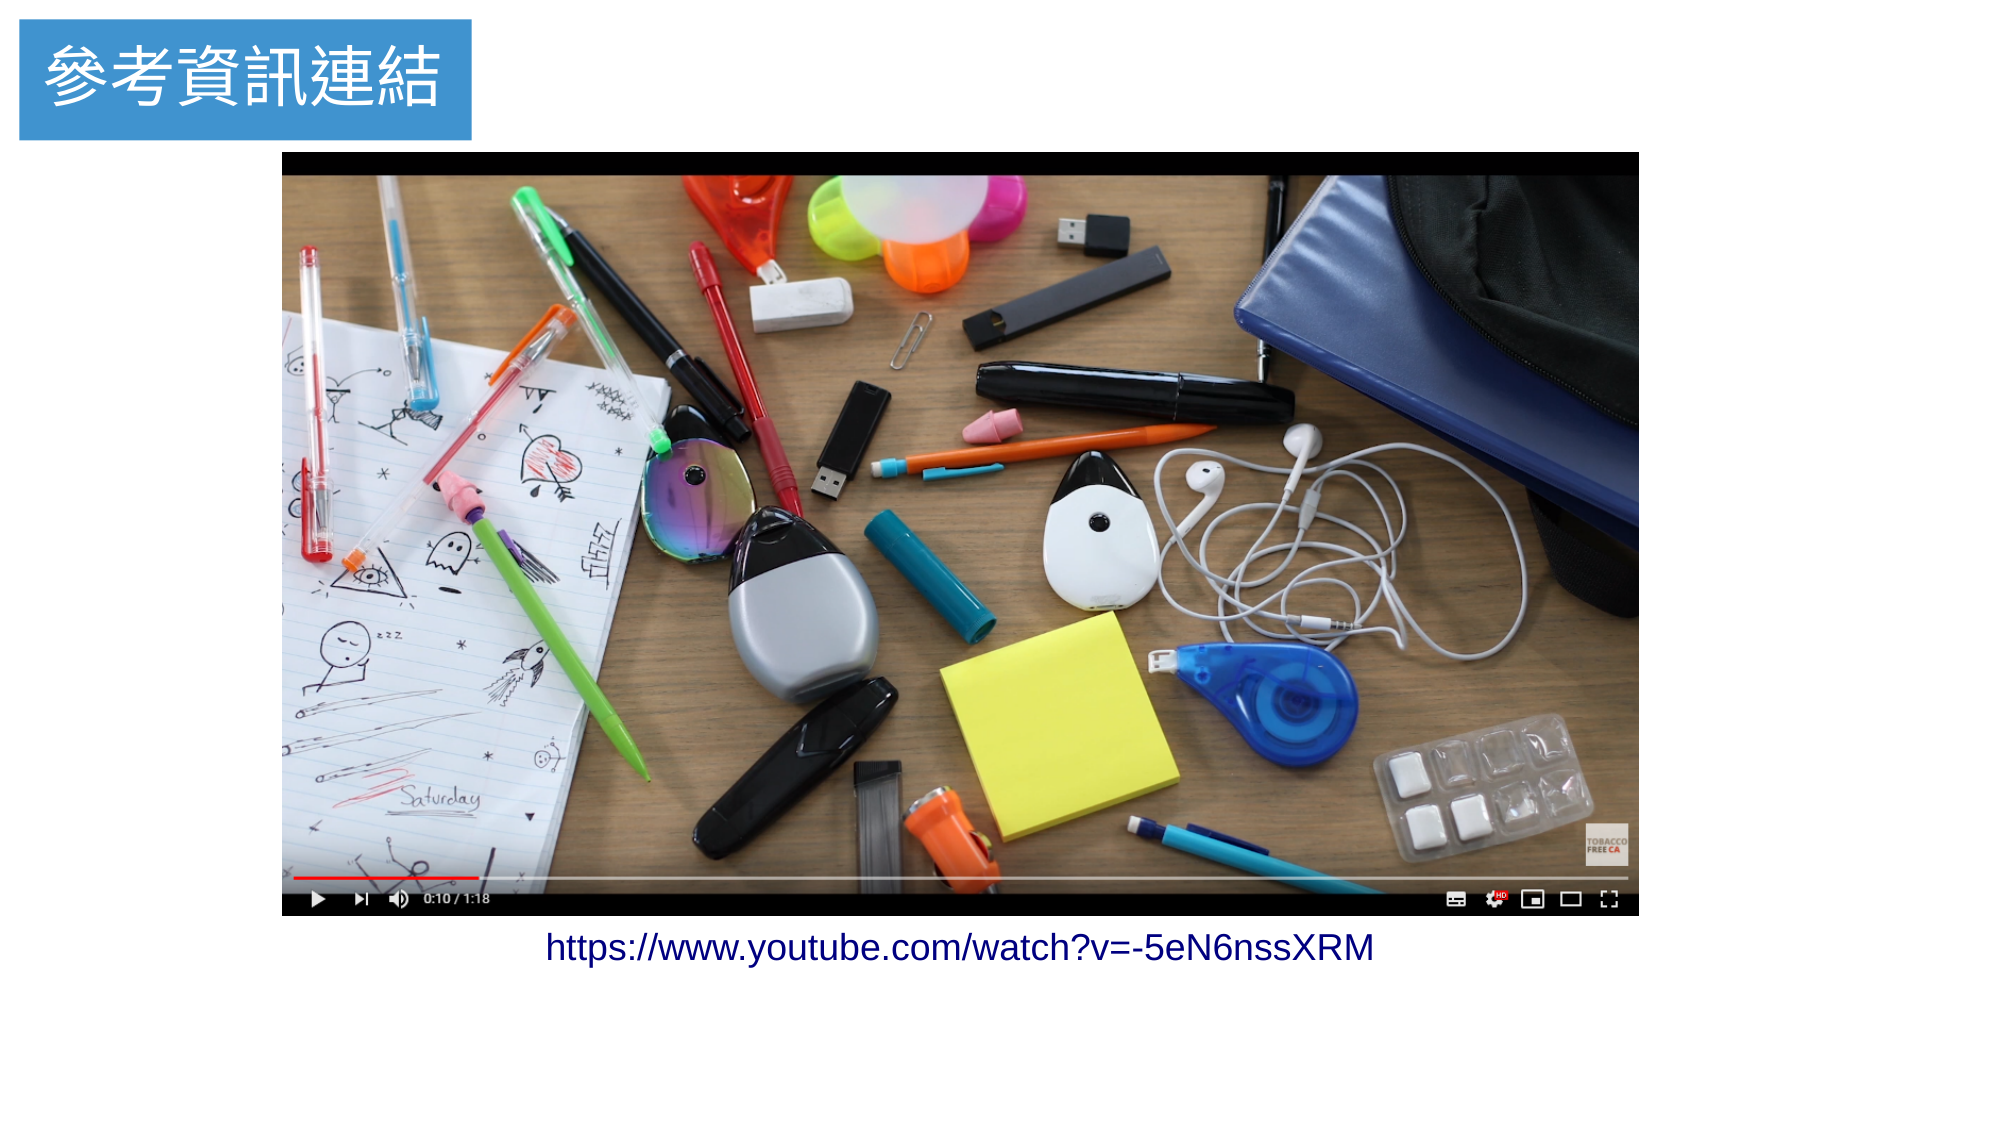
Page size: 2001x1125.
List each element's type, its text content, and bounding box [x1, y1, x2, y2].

text_box 參考資訊連結 [27, 27, 467, 123]
text_box https://www.youtube.com/watch?v=-5eN6nssXRM [530, 916, 1390, 976]
text_box [19, 19, 472, 141]
picture [282, 152, 1639, 916]
